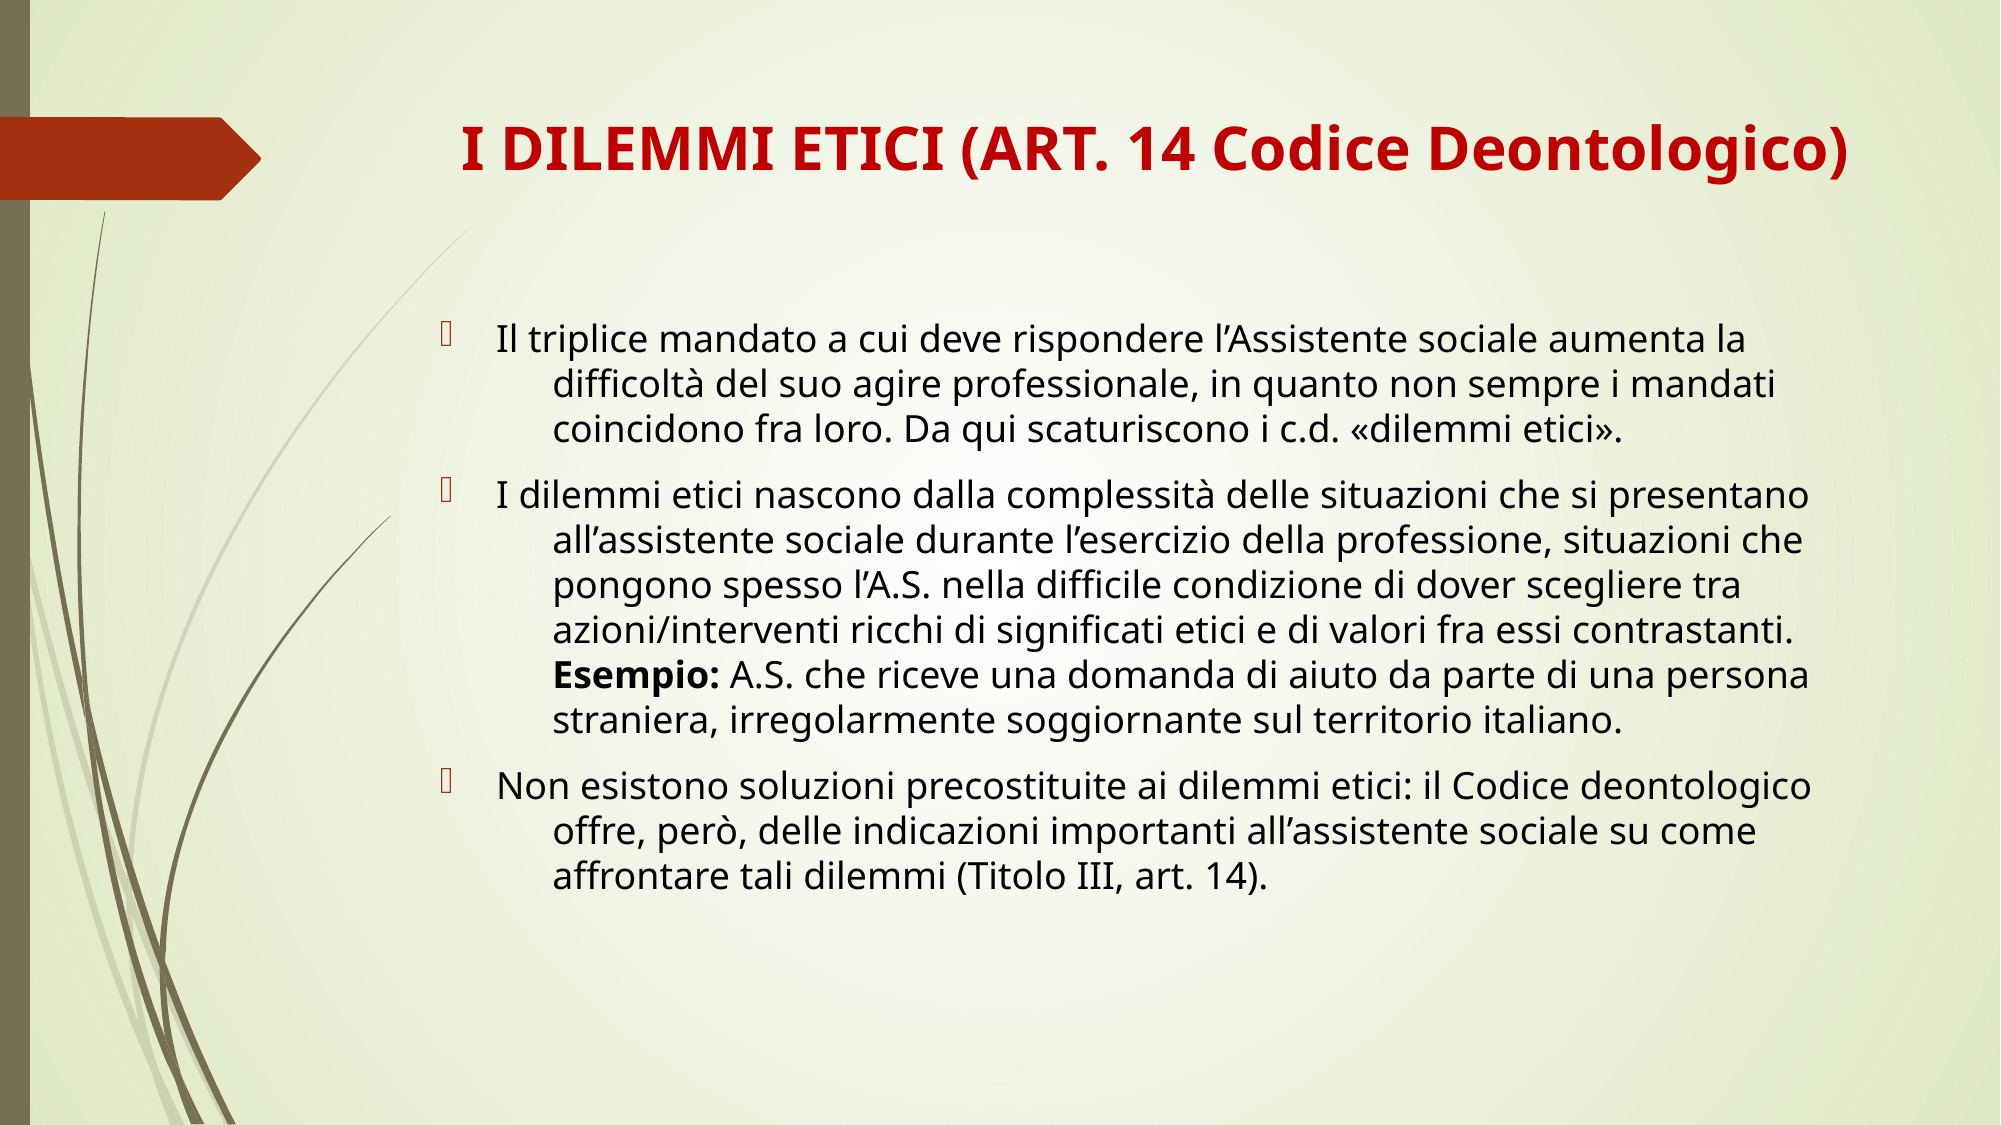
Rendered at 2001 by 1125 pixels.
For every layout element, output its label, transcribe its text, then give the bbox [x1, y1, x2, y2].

title I DILEMMI ETICI (ART. 14 Codice Deontologico) [425, 102, 1888, 298]
list Il triplice mandato a cui deve rispondere l’Assistente sociale aumenta la difficoltà del suo agire professionale, in quanto non sempre i mandati coincidono fra loro. Da qui scaturiscono i c.d. «dilemmi etici». I dilemmi etici nascono dalla complessità delle situazioni che si presentano all’assistente sociale durante l’esercizio della professione, situazioni che pongono spesso l’A.S. nella difficile condizione di dover scegliere tra azioni/interventi ricchi di significati etici e di valori fra essi contrastanti. Esempio: A.S. che riceve una domanda di aiuto da parte di una persona straniera, irregolarmente soggiornante sul territorio italiano. Non esistono soluzioni precostituite ai dilemmi etici: il Codice deontologico offre, però, delle indicazioni importanti all’assistente sociale su come affrontare tali dilemmi (Titolo III, art. 14). [424, 307, 1888, 1033]
